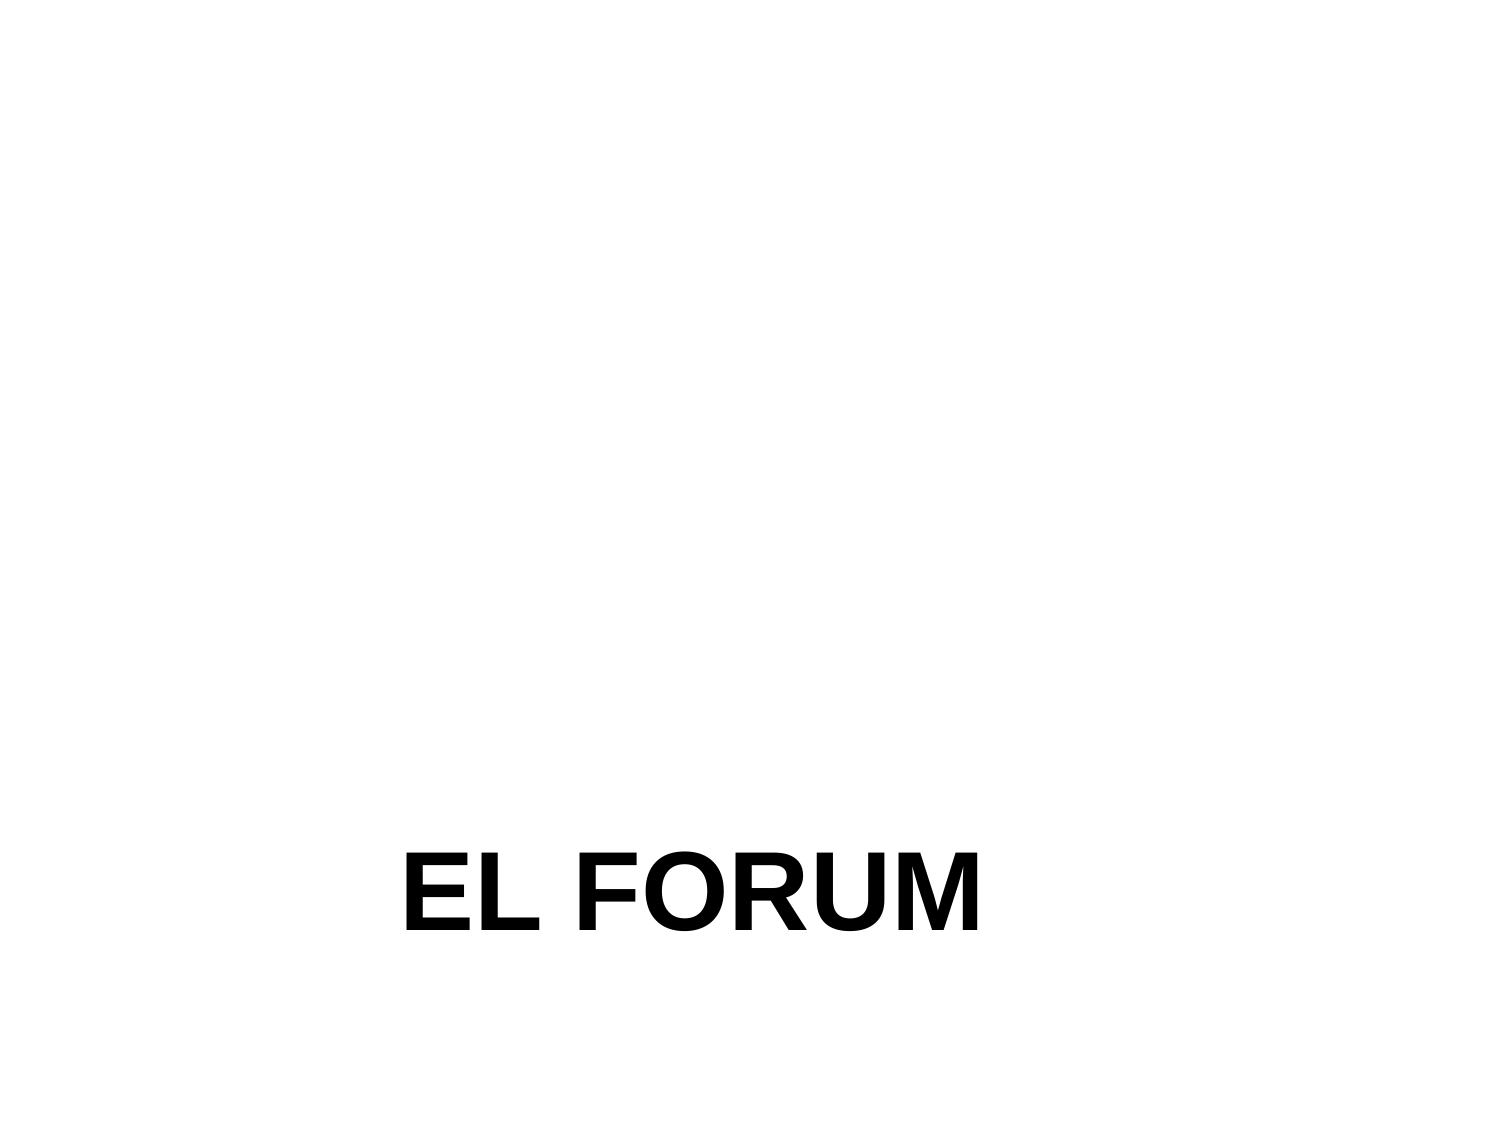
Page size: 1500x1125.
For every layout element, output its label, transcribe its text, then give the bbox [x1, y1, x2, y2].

text_box El Forum [385, 810, 1001, 1006]
